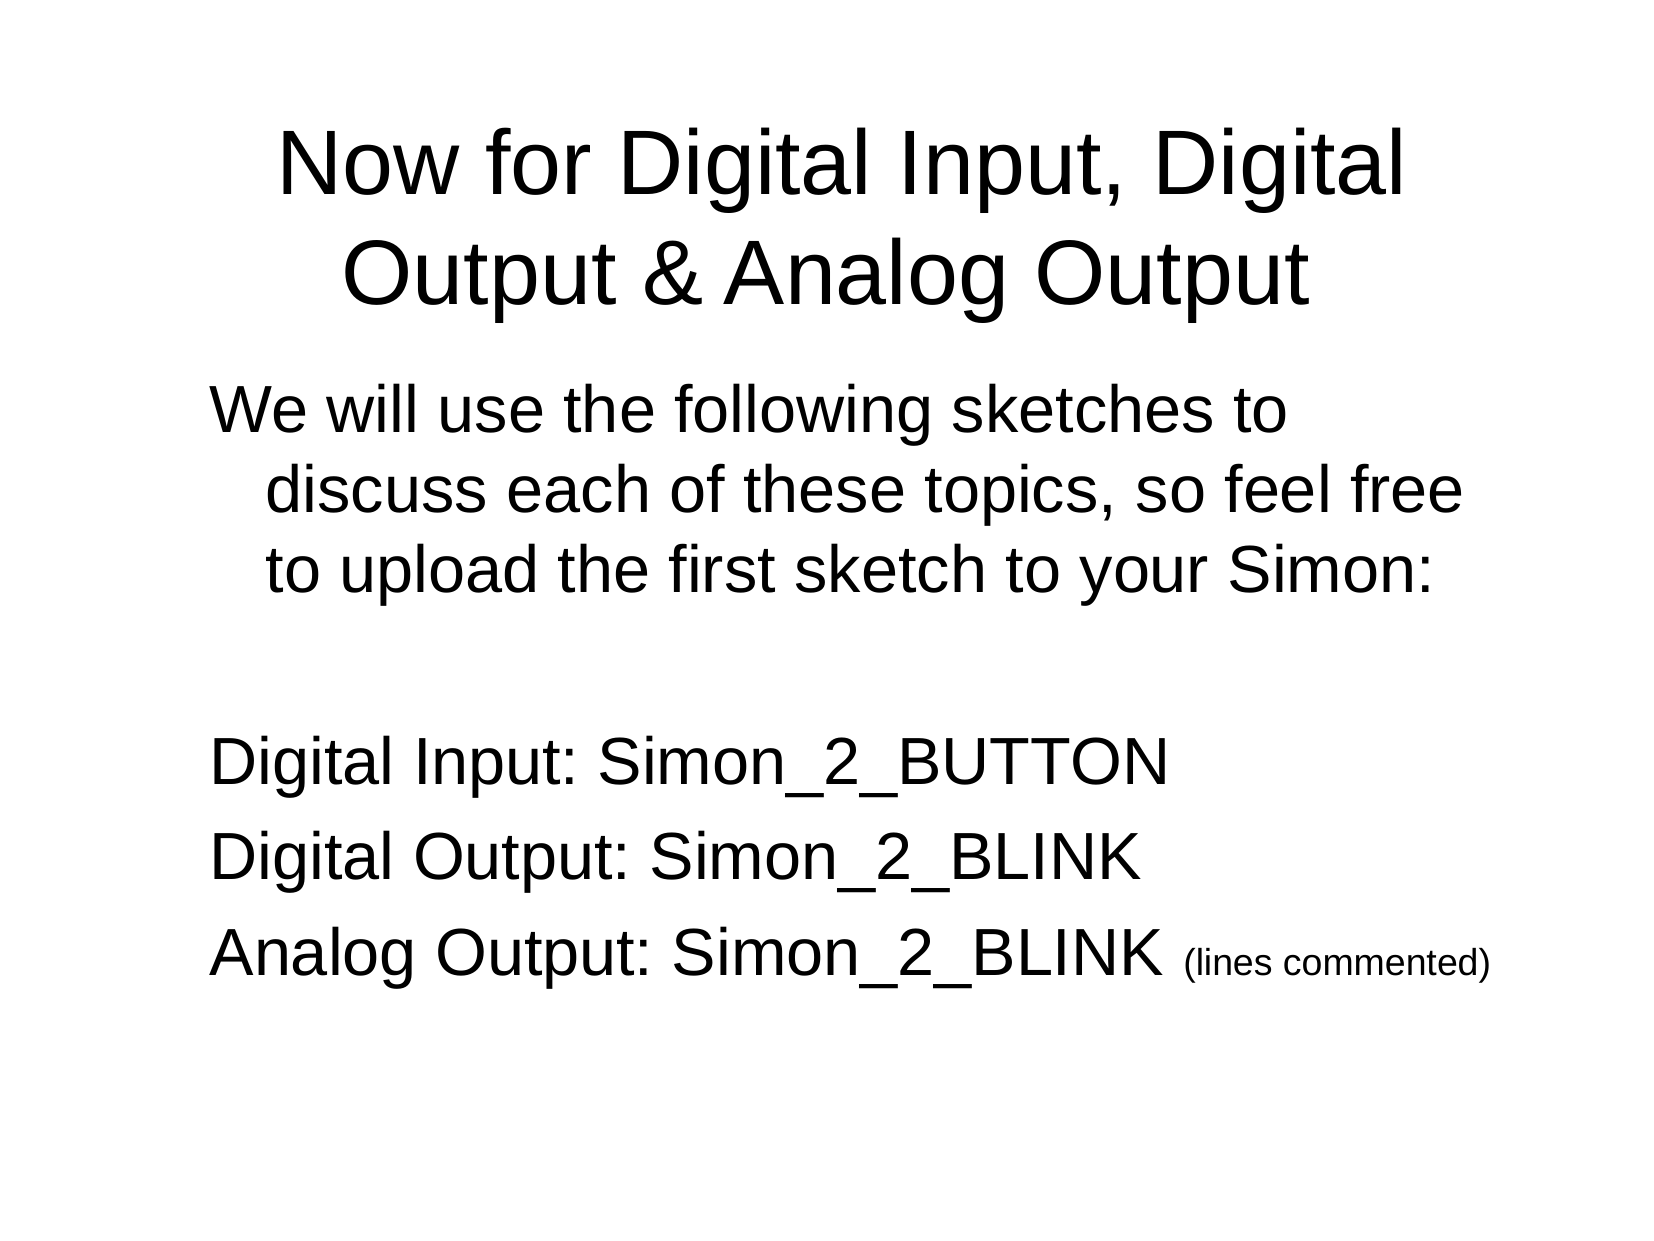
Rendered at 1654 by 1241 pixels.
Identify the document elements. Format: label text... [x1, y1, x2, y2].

list We will use the following sketches to discuss each of these topics, so feel free to upload the first sketch to your Simon: Digital Input: Simon_2_BUTTON Digital Output: Simon_2_BLINK Analog Output: Simon_2_BLINK (lines commented) [123, 358, 1529, 1102]
title Now for Digital Input, Digital Output & Analog Output [123, 110, 1529, 317]
